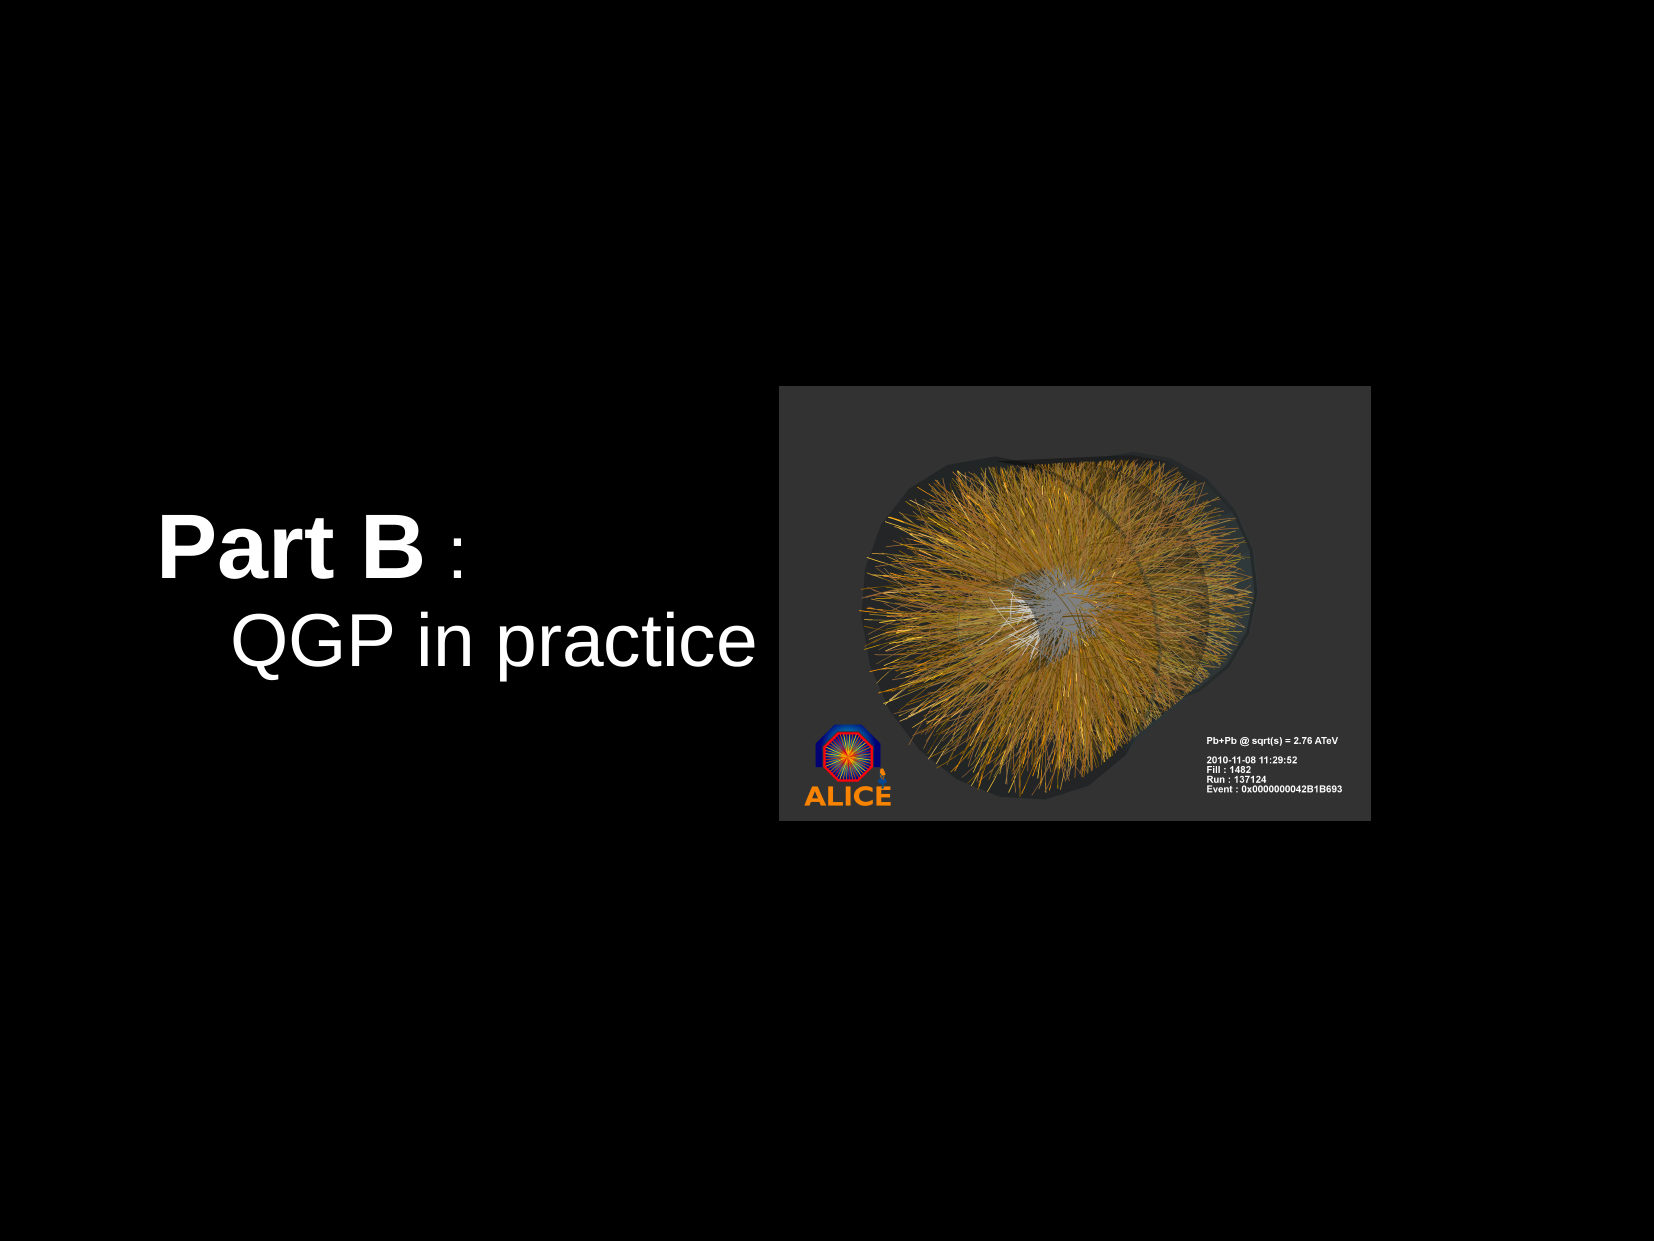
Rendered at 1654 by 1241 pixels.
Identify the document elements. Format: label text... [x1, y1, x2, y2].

text_box [0, 0, 1654, 1241]
picture [779, 683, 1371, 821]
picture [779, 386, 1371, 495]
title Part B : QGP in practice [82, 495, 1571, 683]
